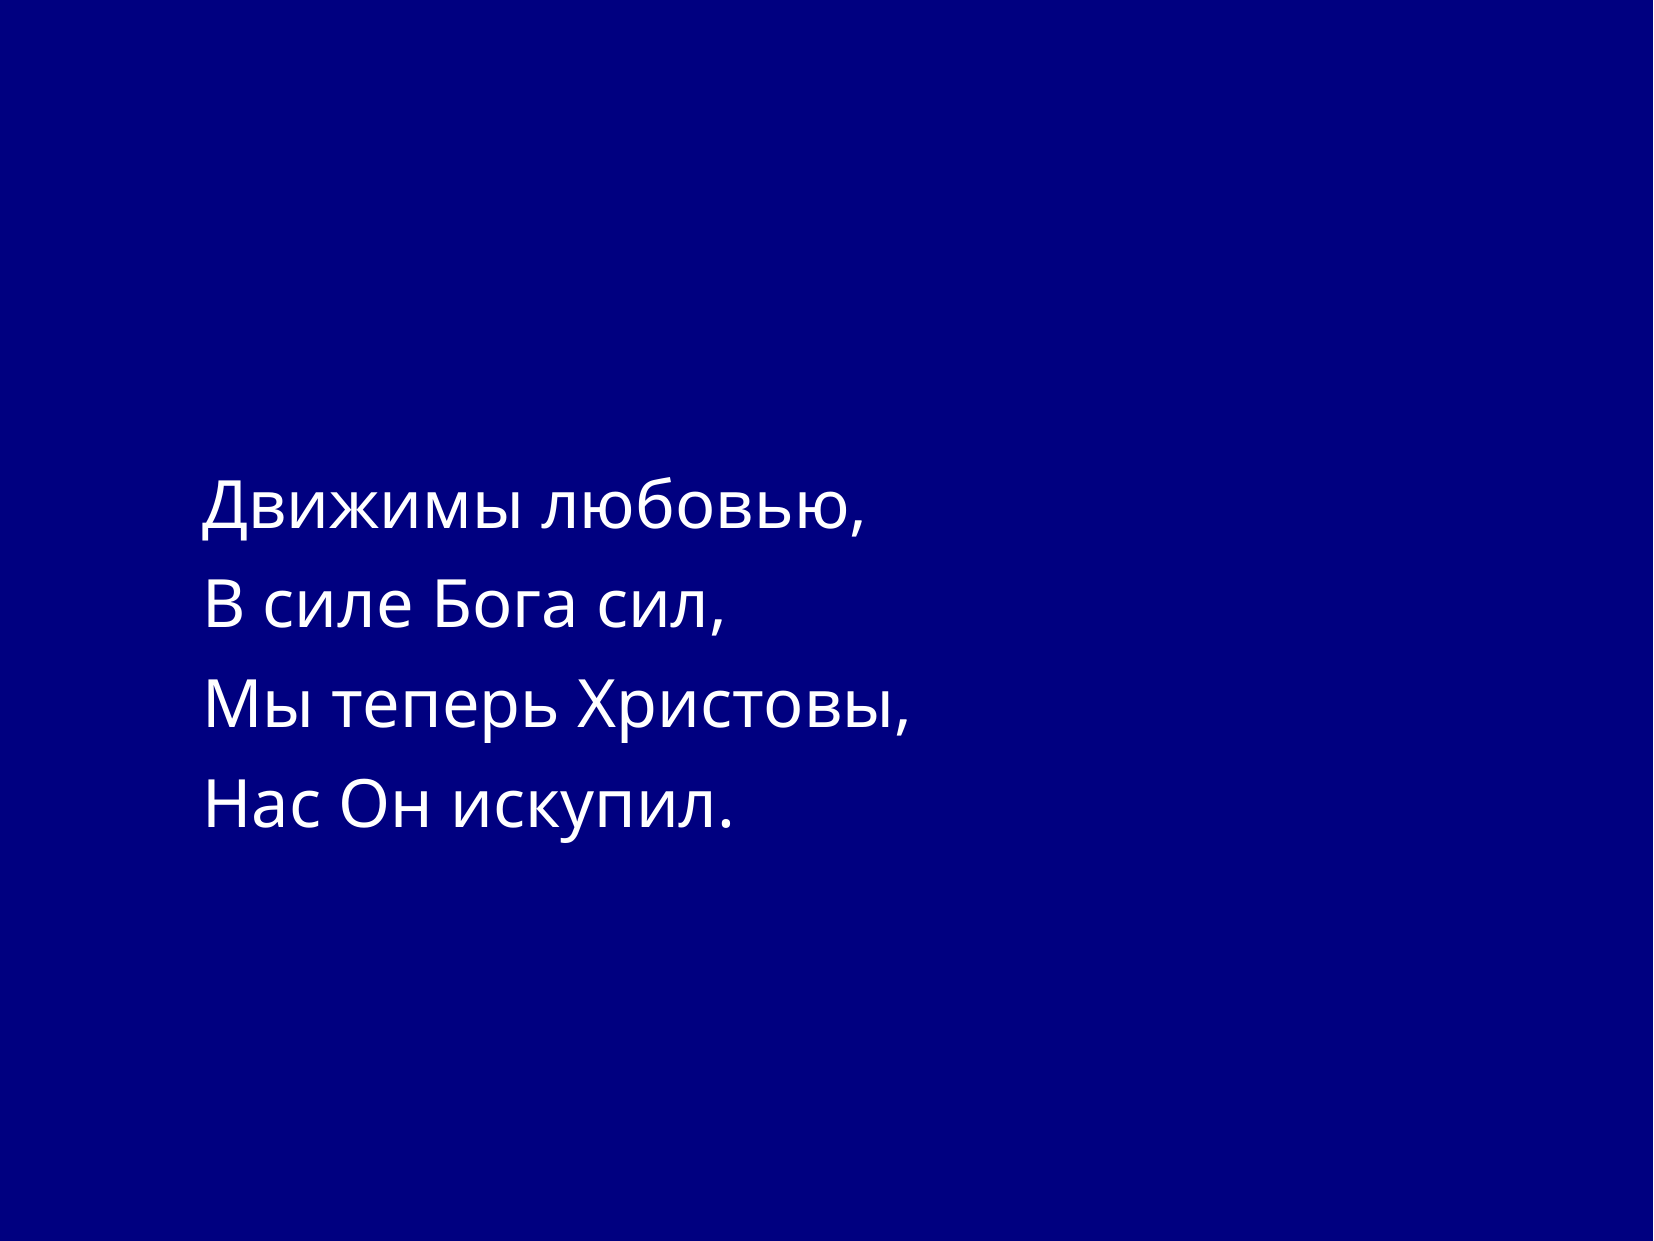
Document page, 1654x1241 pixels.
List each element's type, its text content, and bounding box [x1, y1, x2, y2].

text_box Движимы любовью, В силе Бога сил, Мы теперь Христовы, Нас Он искупил. [75, 150, 1576, 1163]
